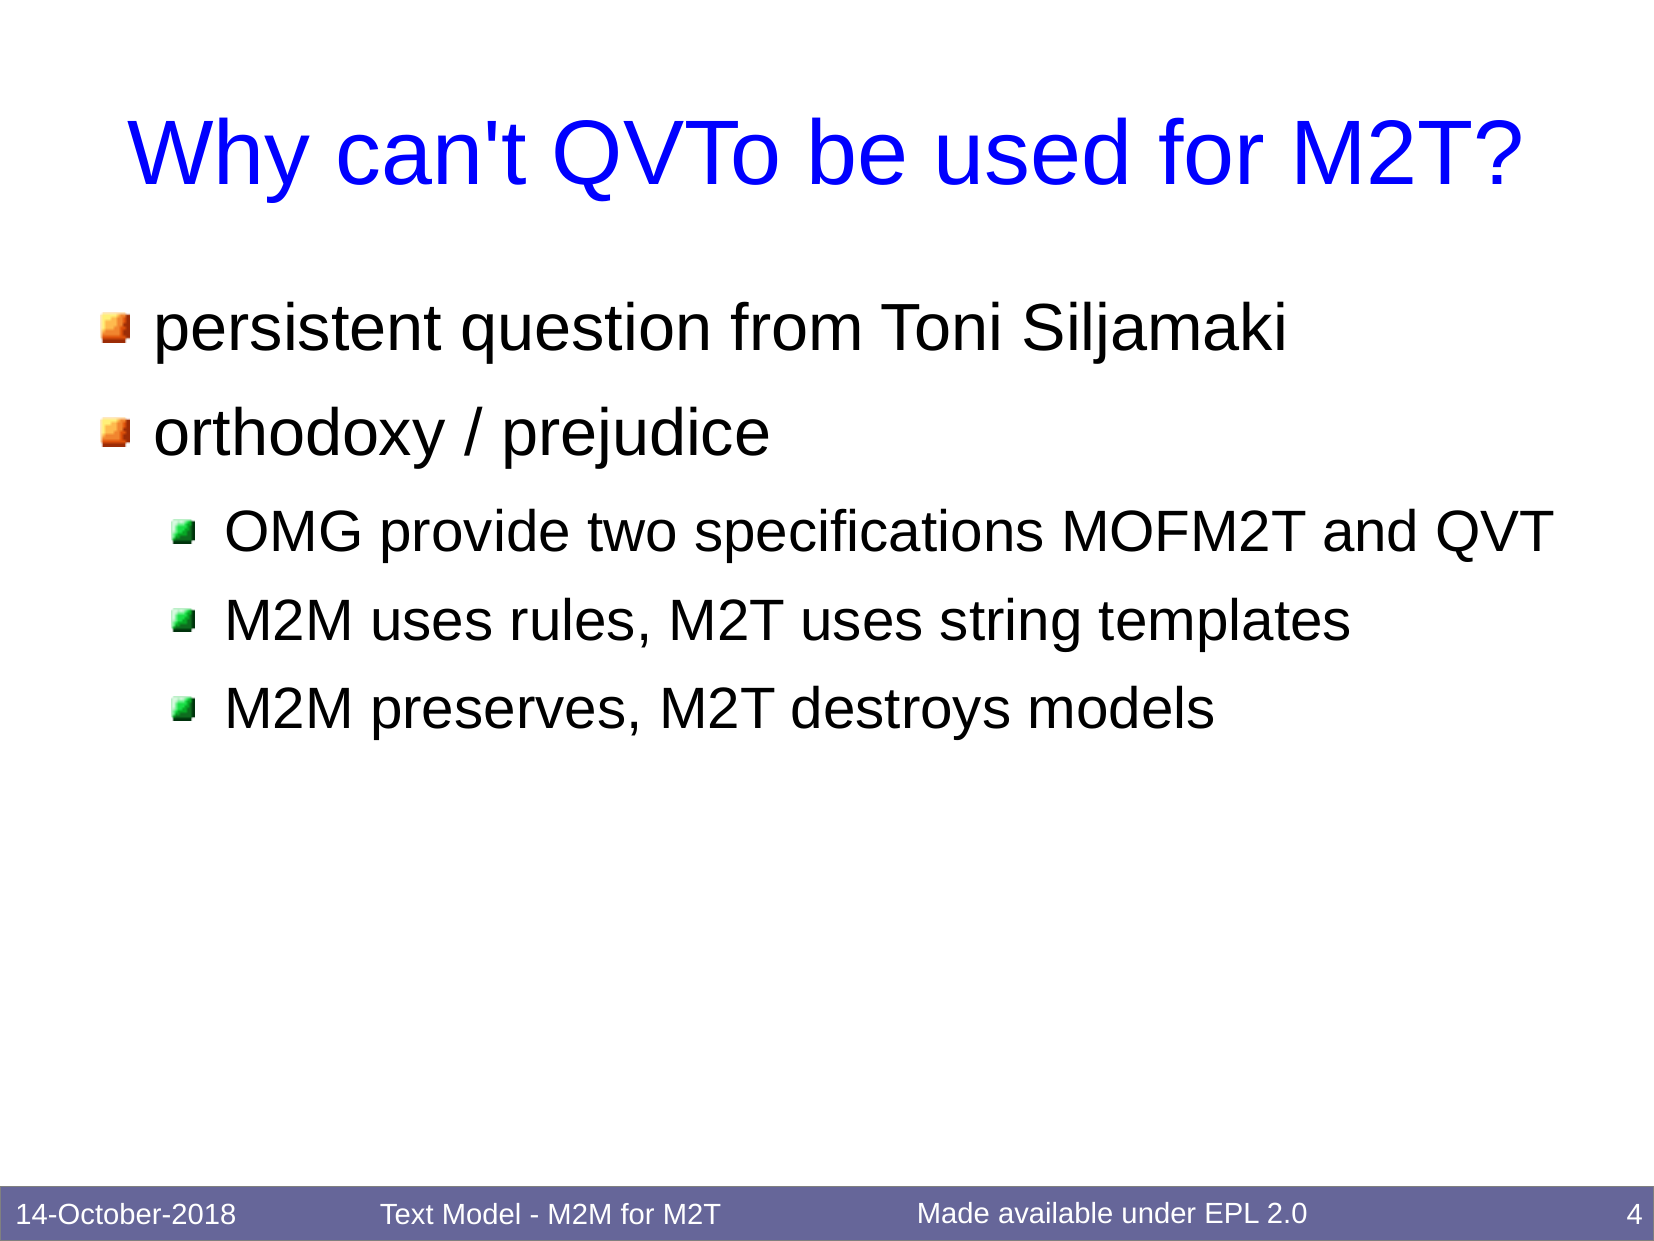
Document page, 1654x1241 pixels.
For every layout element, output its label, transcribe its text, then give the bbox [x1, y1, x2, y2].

list persistent question from Toni Siljamaki orthodoxy / prejudice OMG provide two specifications MOFM2T and QVT M2M uses rules, M2T uses string templates M2M preserves, M2T destroys models [82, 290, 1571, 1010]
title Why can't QVTo be used for M2T? [82, 49, 1571, 257]
